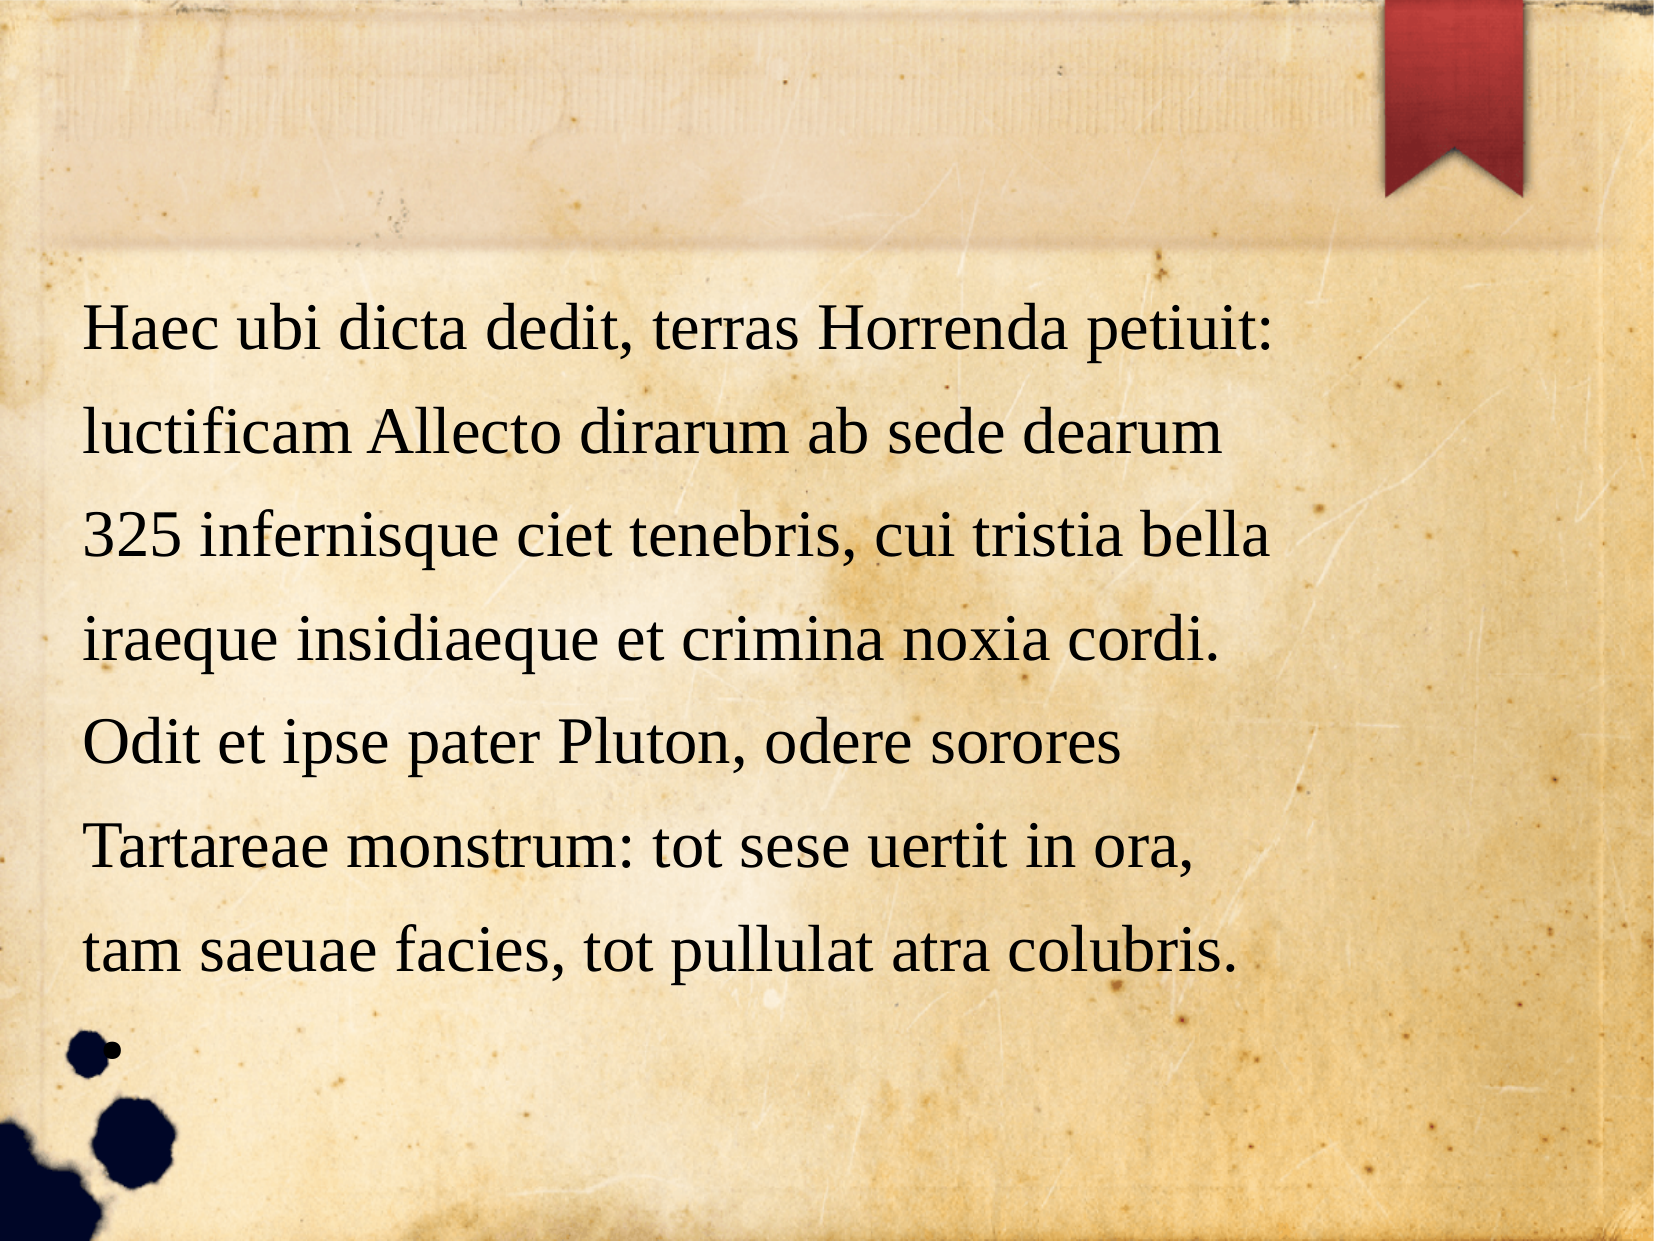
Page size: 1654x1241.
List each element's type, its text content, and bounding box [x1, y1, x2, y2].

list Haec ubi dicta dedit, terras Horrenda petiuit: luctificam Allecto dirarum ab sede dearum 325 infernisque ciet tenebris, cui tristia bella iraeque insidiaeque et crimina noxia cordi. Odit et ipse pater Pluton, odere sorores Tartareae monstrum: tot sese uertit in ora, tam saeuae facies, tot pullulat atra colubris. [82, 290, 1538, 1010]
picture [0, 0, 1654, 1241]
